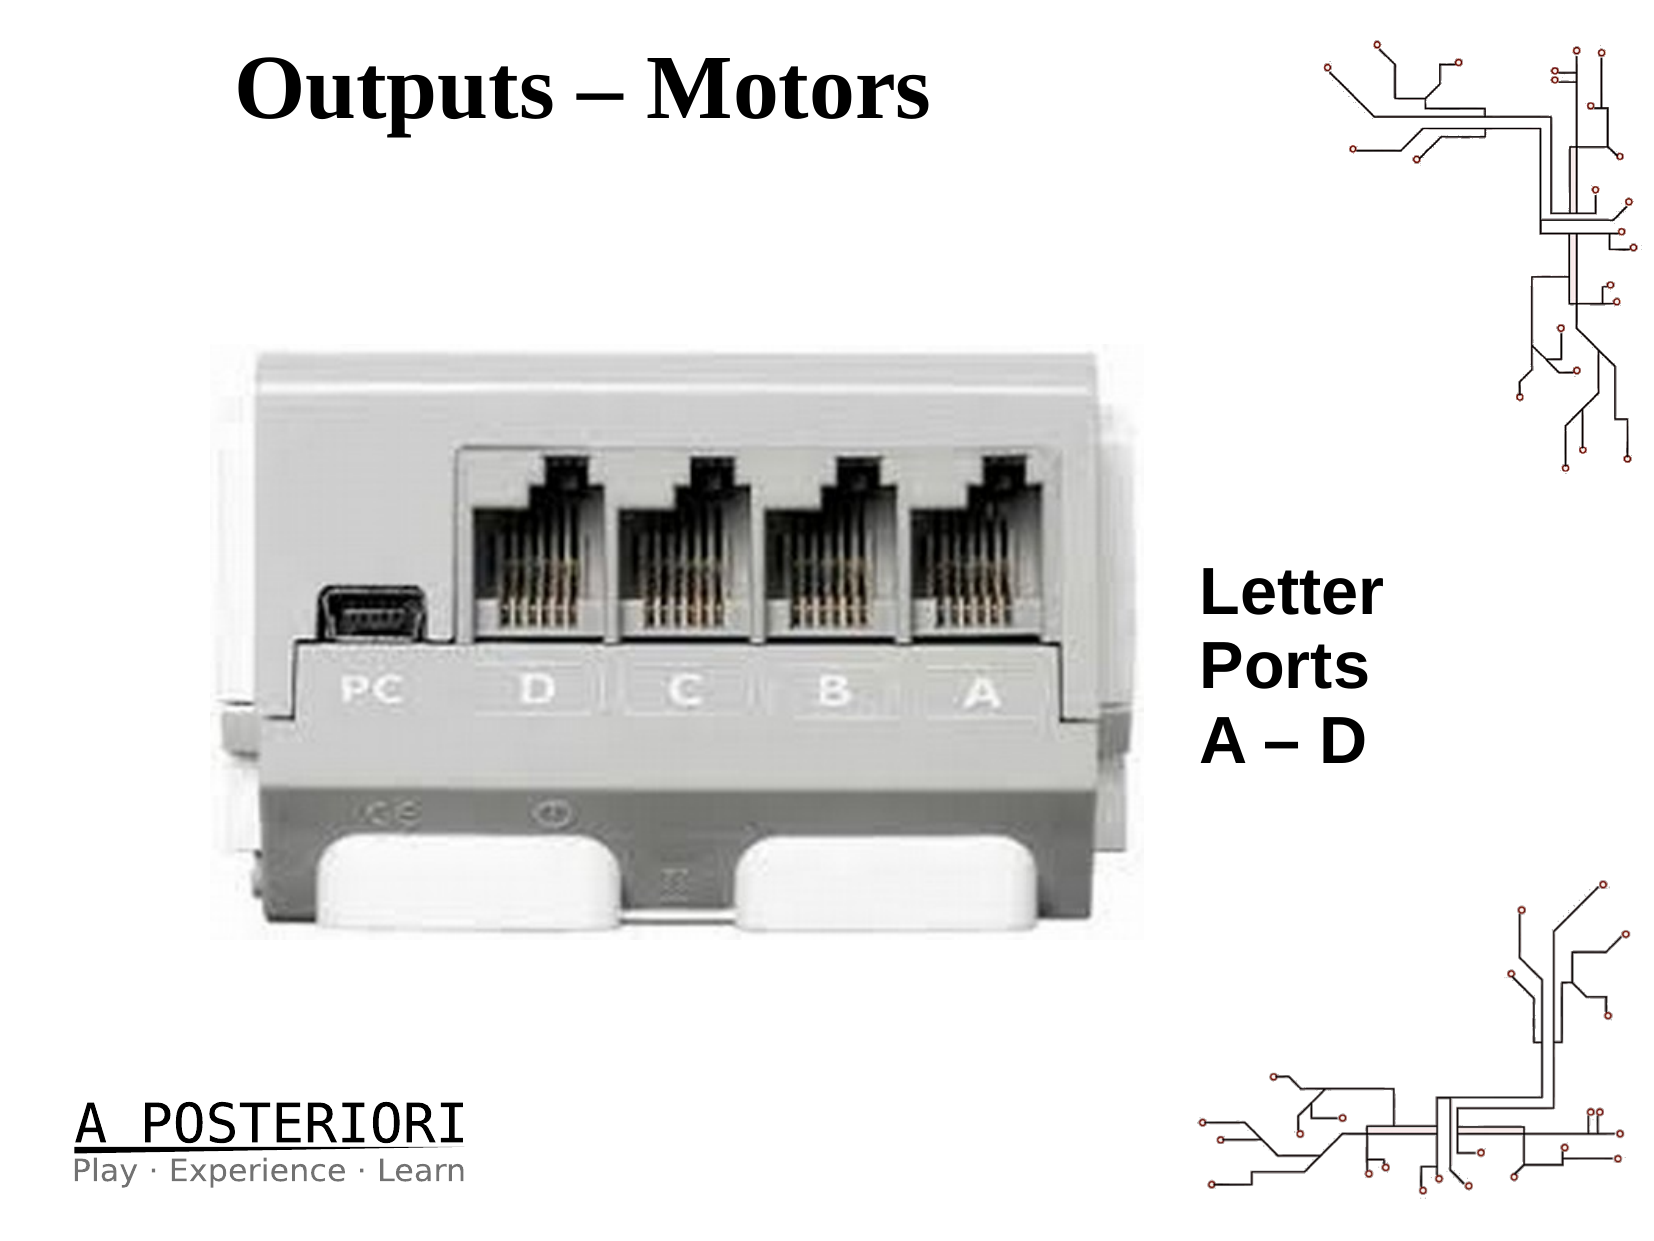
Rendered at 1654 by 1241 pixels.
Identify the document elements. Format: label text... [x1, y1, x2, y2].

picture [1305, 35, 1643, 496]
picture [73, 1101, 466, 1189]
picture [210, 344, 1144, 940]
picture [1175, 862, 1636, 1201]
title Outputs – Motors [11, 10, 1156, 166]
text_box Letter Ports A – D [1185, 546, 1486, 786]
